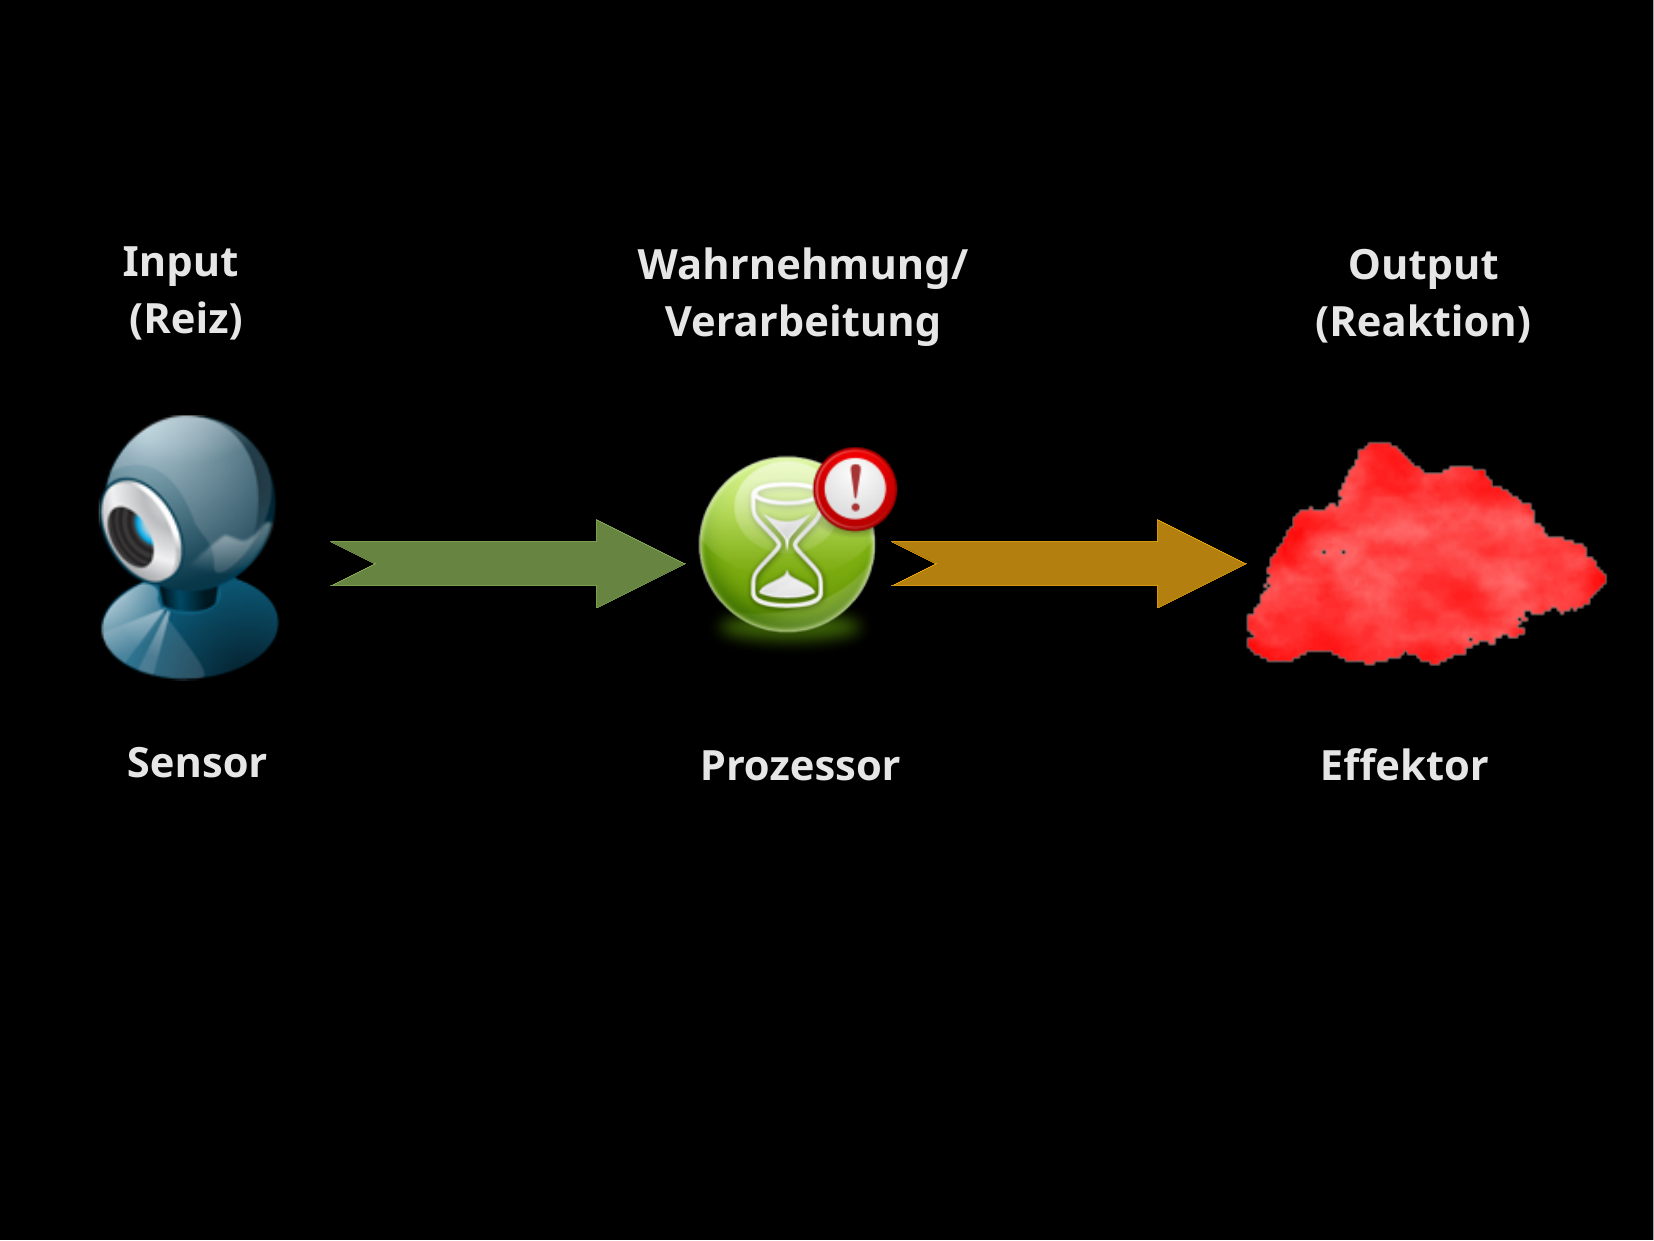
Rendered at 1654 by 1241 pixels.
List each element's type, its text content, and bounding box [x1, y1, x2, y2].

text_box Wahrnehmung/ Verarbeitung [596, 227, 1010, 340]
picture [685, 441, 904, 654]
picture [81, 414, 349, 681]
text_box [330, 519, 686, 608]
text_box Prozessor [685, 727, 951, 792]
text_box Sensor [112, 725, 319, 789]
text_box Output (Reaktion) [1275, 227, 1571, 340]
text_box [891, 519, 1247, 608]
text_box Input (Reiz) [23, 224, 349, 337]
text_box Effektor [1305, 727, 1542, 792]
picture [1216, 434, 1630, 713]
